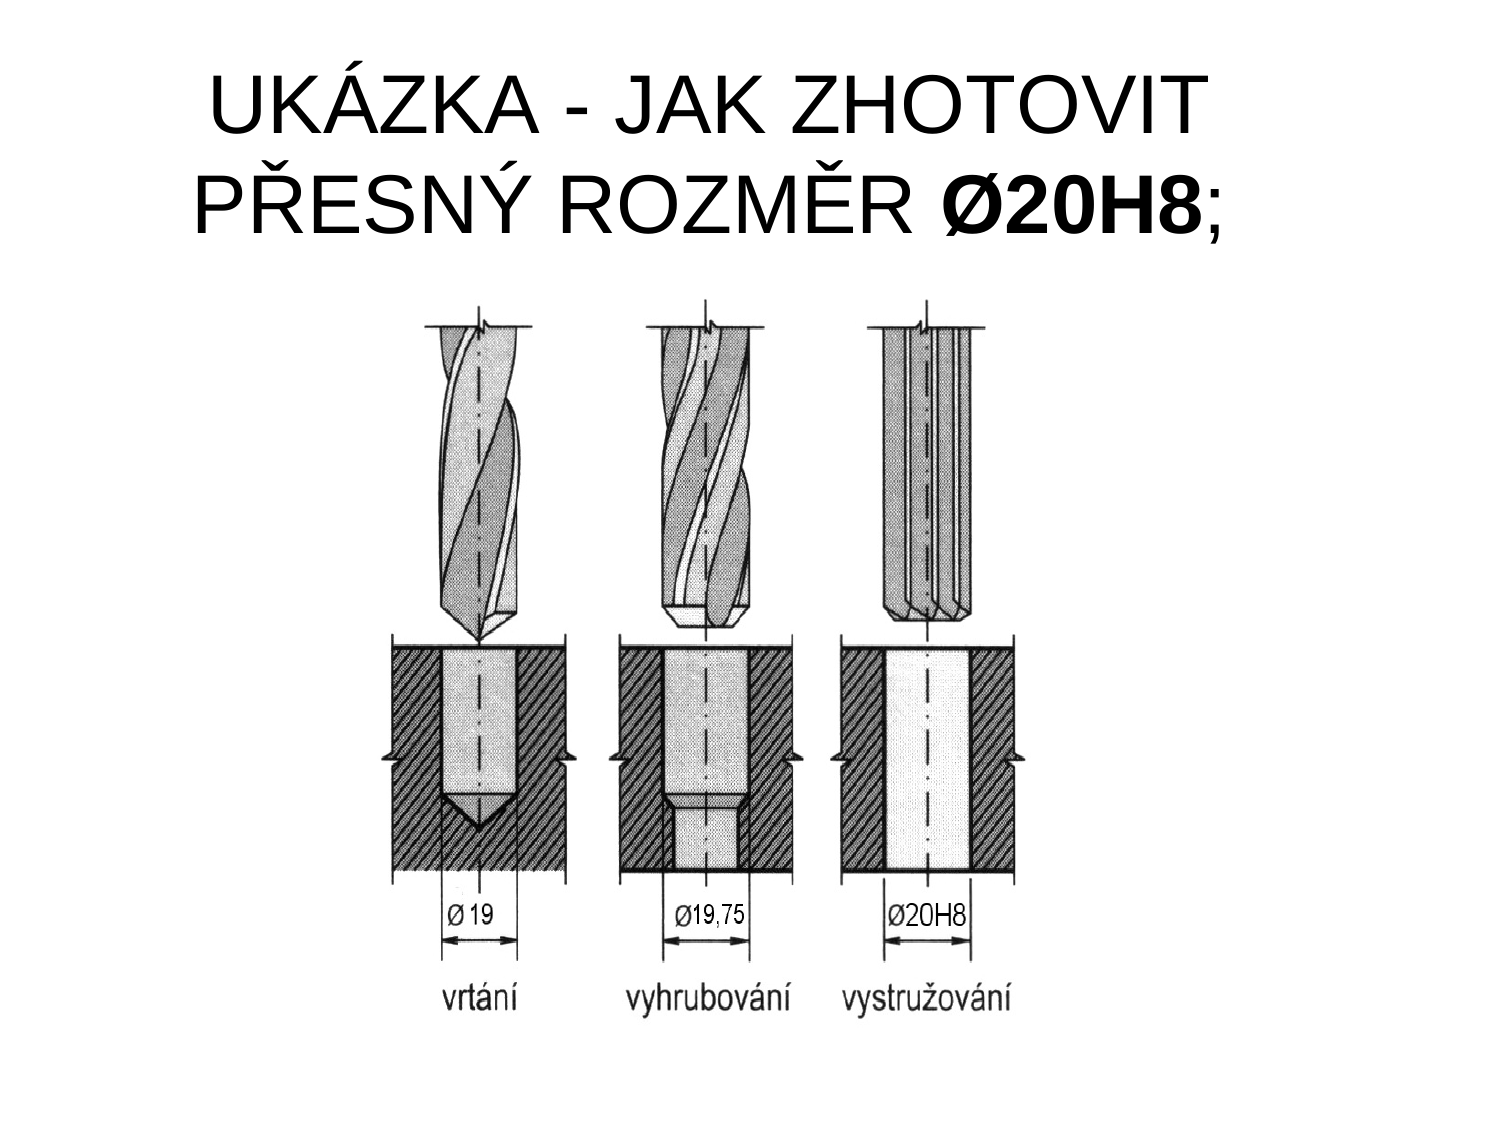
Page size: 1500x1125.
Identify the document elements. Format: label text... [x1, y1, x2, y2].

picture [336, 290, 1058, 1028]
title UKÁZKA - JAK ZHOTOVIT PŘESNÝ ROZMĚR Ø20H8; [100, 42, 1319, 231]
